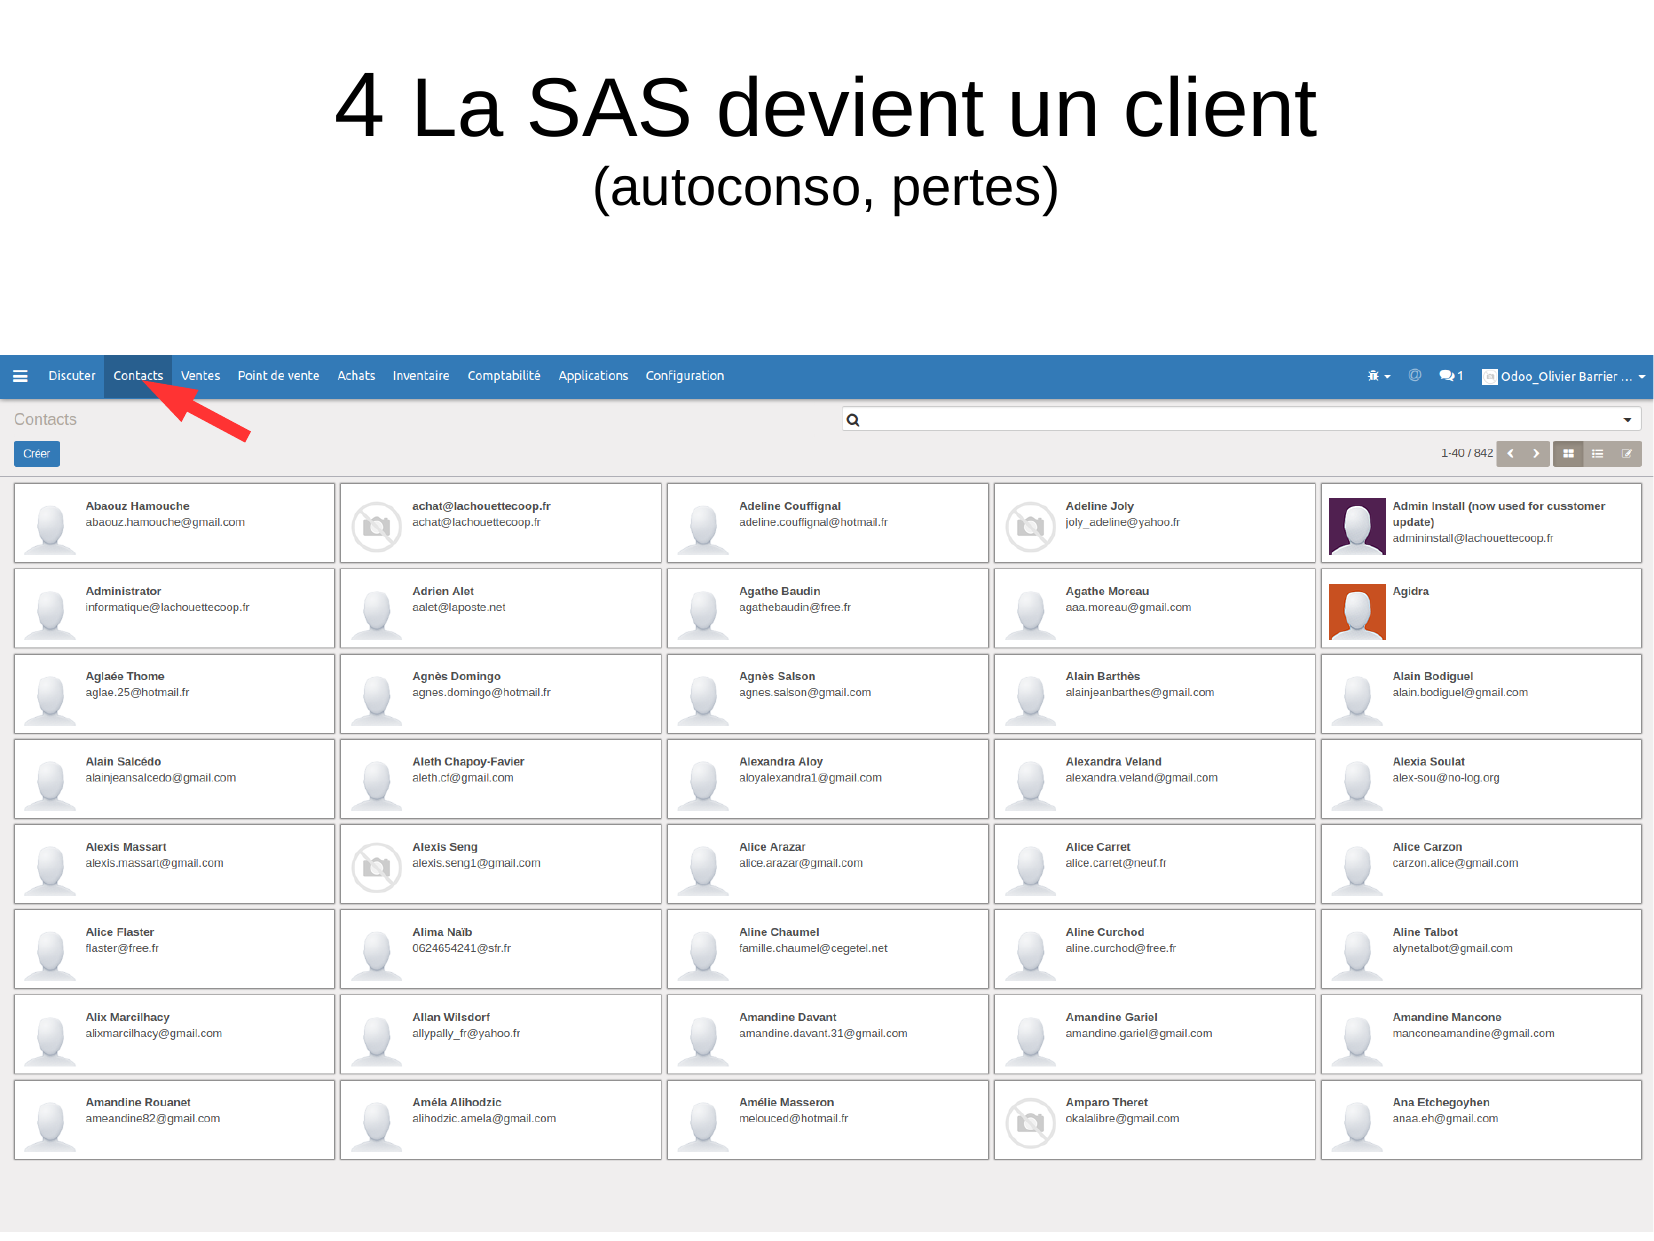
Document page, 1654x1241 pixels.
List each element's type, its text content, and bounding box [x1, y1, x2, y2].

picture [0, 355, 1654, 1232]
title 4 La SAS devient un client (autoconso, pertes) [82, 31, 1571, 239]
